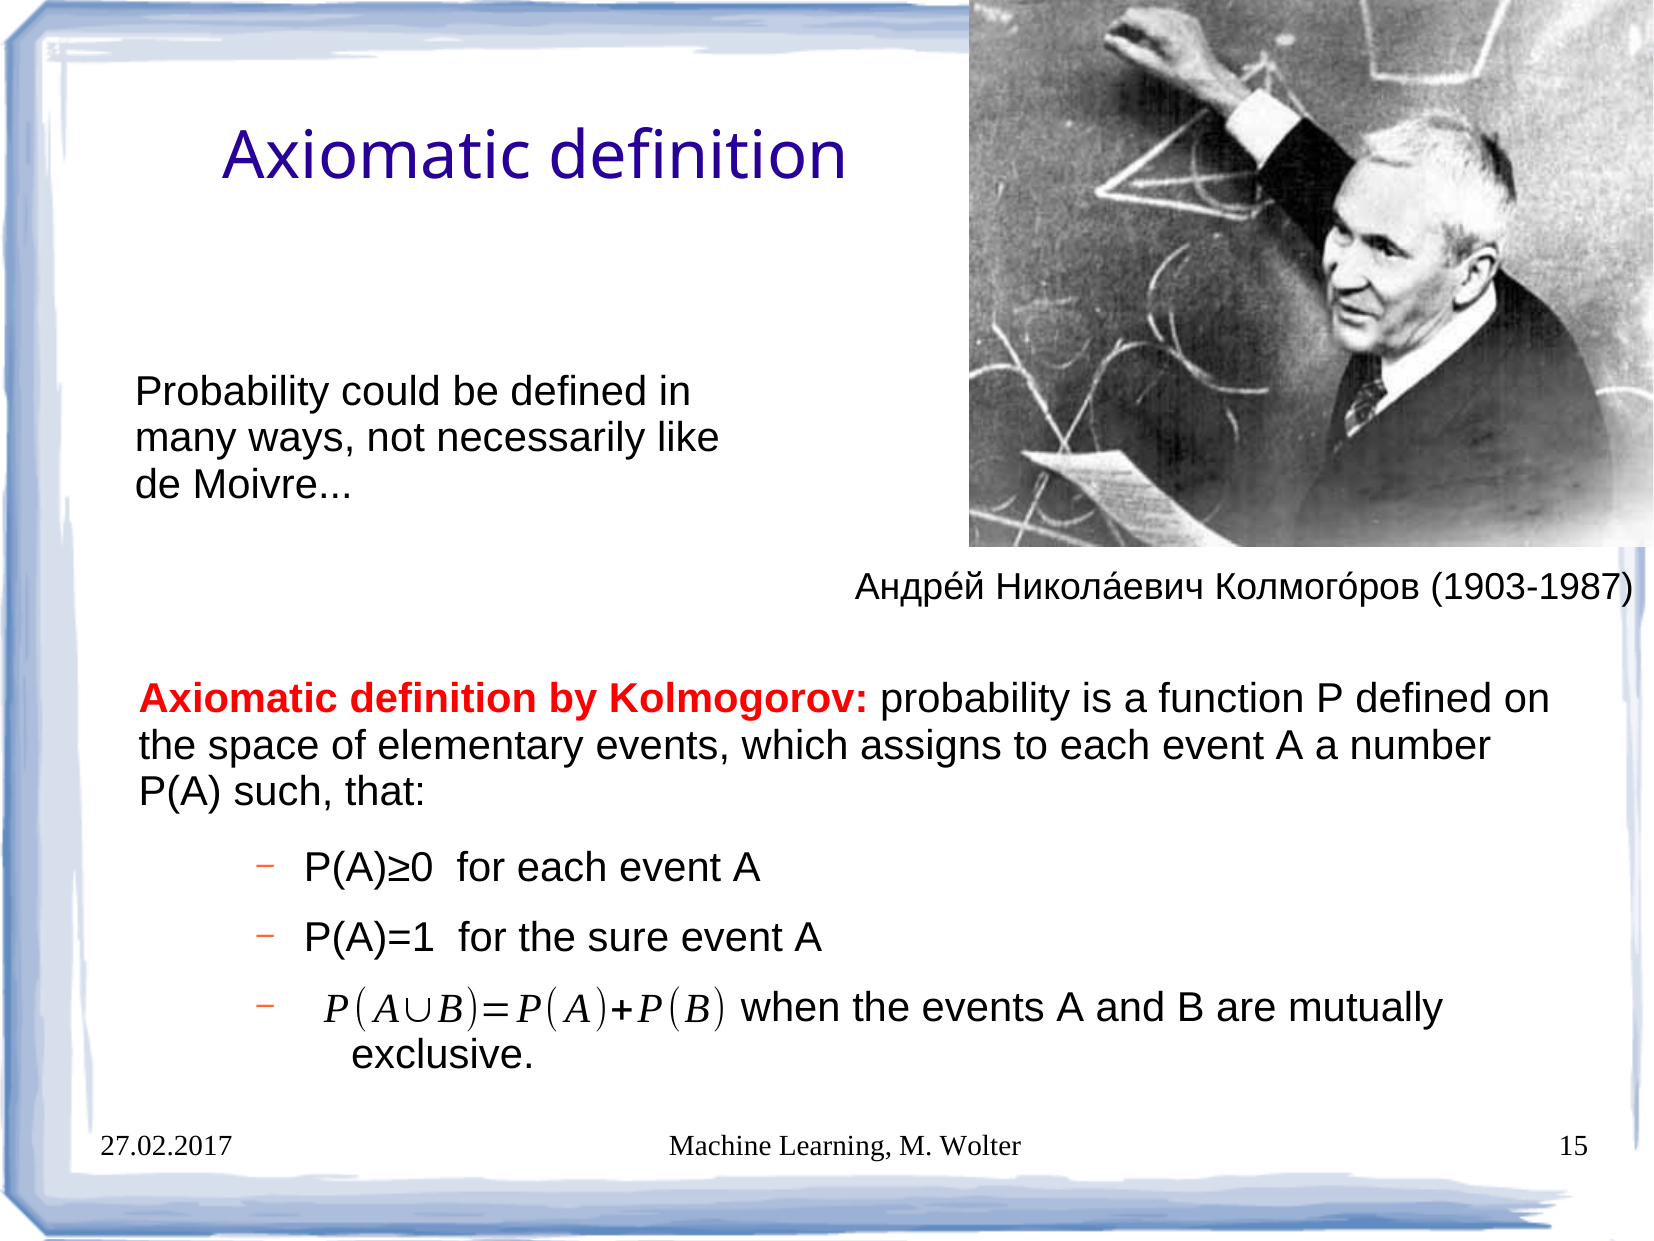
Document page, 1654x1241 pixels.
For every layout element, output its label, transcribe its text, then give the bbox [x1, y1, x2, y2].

chart [316, 983, 733, 1034]
list Axiomatic definition by Kolmogorov: probability is a function P defined on the space of elementary events, which assigns to each event A a number P(A) such, that: P(A)≥0 for each event A P(A)=1 for the sure event A when the events A and B are mutually exclusive. [67, 675, 1576, 1171]
title Axiomatic definition [82, 49, 969, 257]
text_box Probability could be defined in many ways, not necessarily like de Moivre... [120, 360, 751, 515]
picture [0, 0, 1654, 1241]
text_box Андре́й Никола́евич Колмого́ров (1903-1987) [840, 558, 1651, 657]
